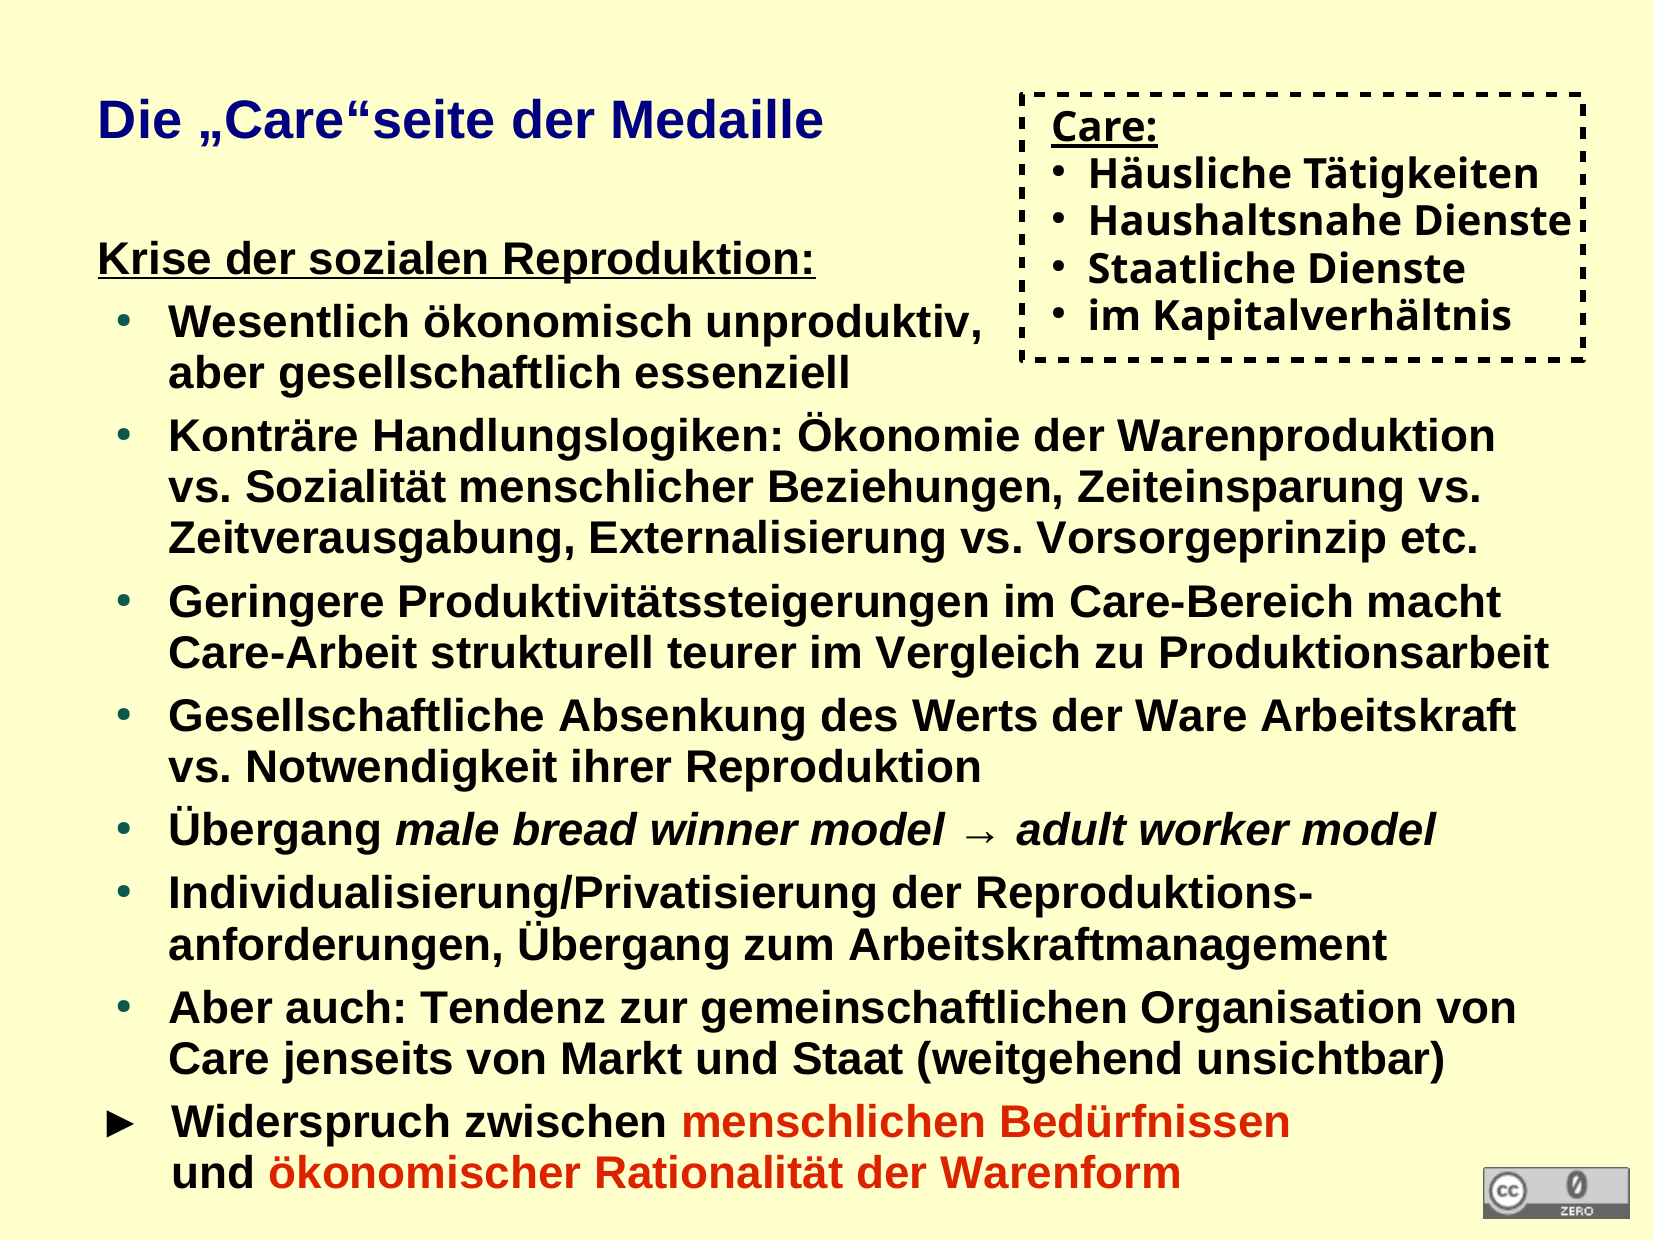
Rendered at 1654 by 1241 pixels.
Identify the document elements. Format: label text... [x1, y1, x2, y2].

text_box Care: Häusliche Tätigkeiten Haushaltsnahe Dienste Staatliche Dienste im Kapitalverhältnis [1021, 94, 1583, 361]
list Krise der sozialen Reproduktion: Wesentlich ökonomisch unproduktiv, aber gesellschaftlich essenziell Konträre Handlungslogiken: Ökonomie der Warenproduktion vs. Sozialität menschlicher Beziehungen, Zeiteinsparung vs. Zeitverausgabung, Externalisierung vs. Vorsorgeprinzip etc. Geringere Produktivitätssteigerungen im Care-Bereich macht Care-Arbeit strukturell teurer im Vergleich zu Produktionsarbeit Gesellschaftliche Absenkung des Werts der Ware Arbeitskraft vs. Notwendigkeit ihrer Reproduktion Übergang male bread winner model → adult worker model Individualisierung/Privatisierung der Reproduktions-anforderungen, Übergang zum Arbeitskraftmanagement Aber auch: Tendenz zur gemeinschaftlichen Organisation von Care jenseits von Markt und Staat (weitgehend unsichtbar) ► Widerspruch zwischen menschlichen Bedürfnissen und ökonomischer Rationalität der Warenform [97, 232, 1571, 1199]
picture [1483, 1167, 1630, 1219]
title Die „Care“seite der Medaille [97, 61, 1571, 178]
